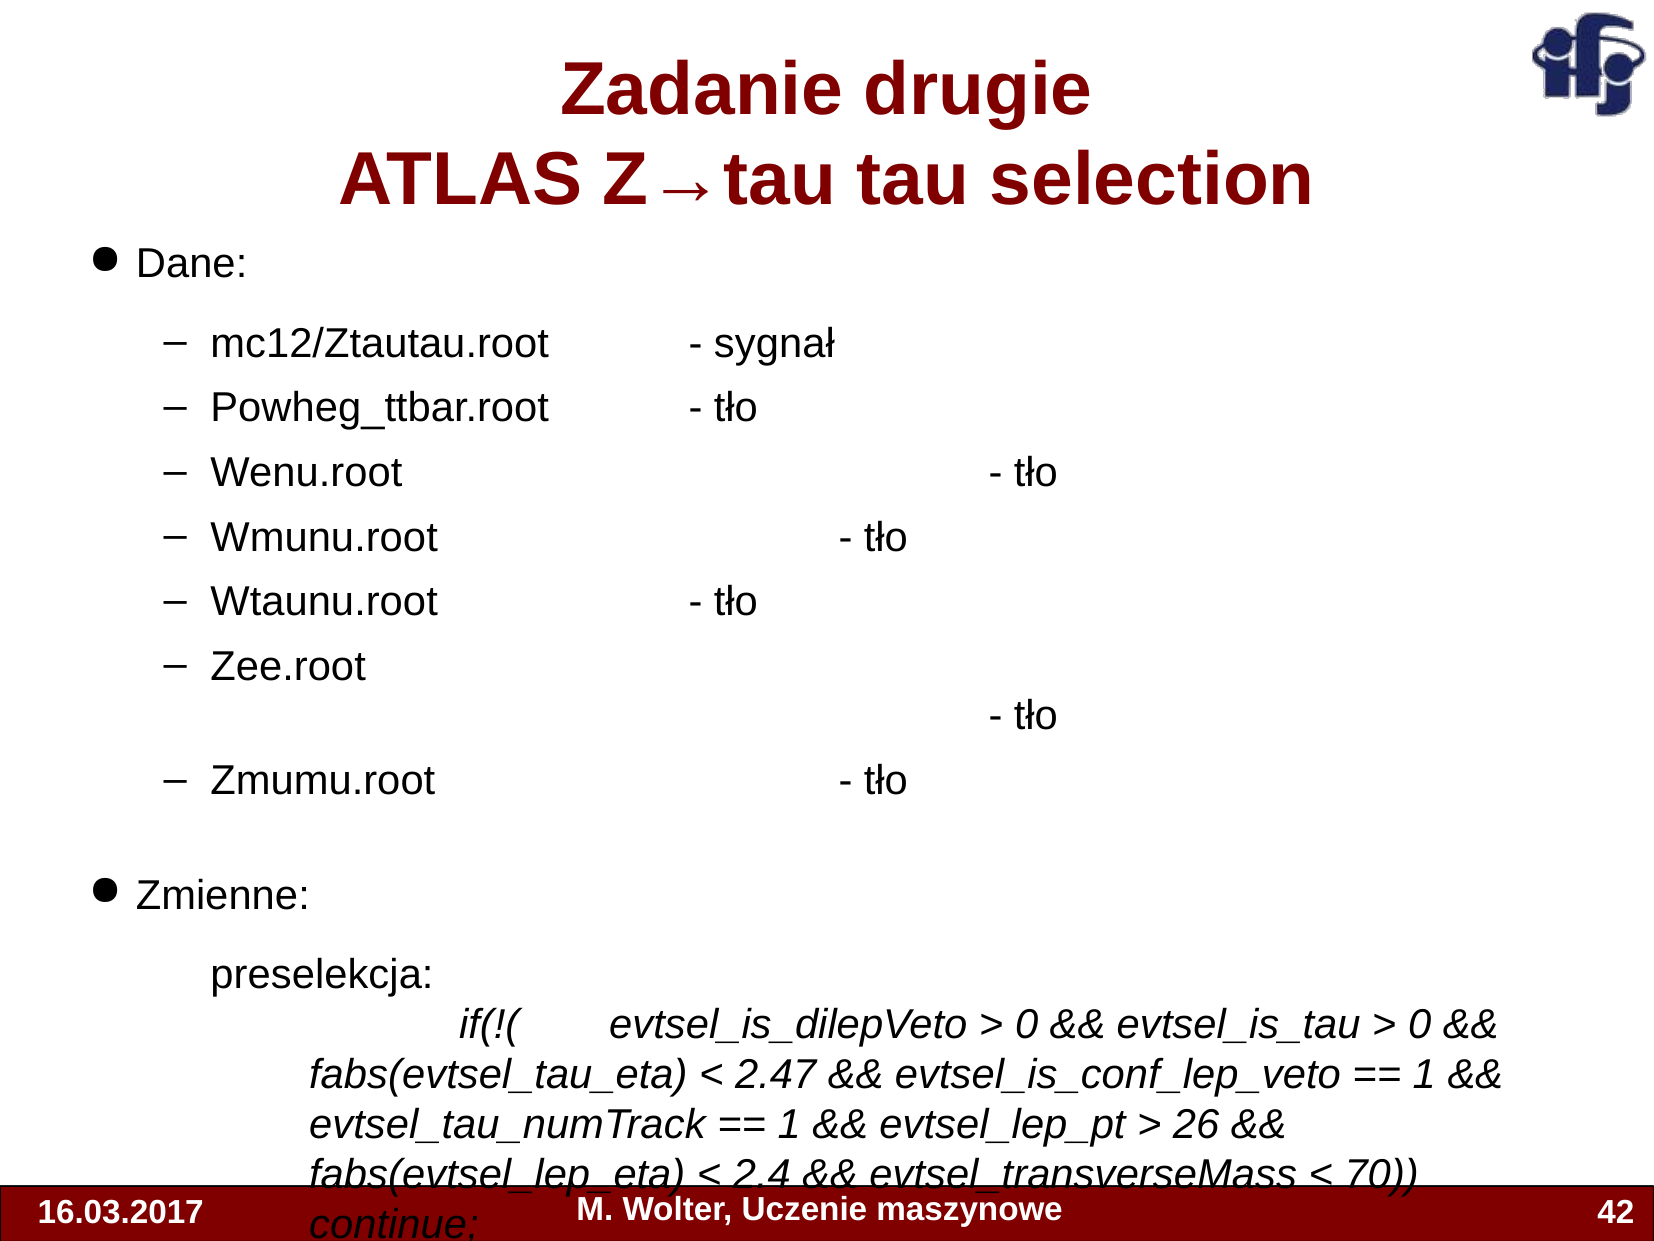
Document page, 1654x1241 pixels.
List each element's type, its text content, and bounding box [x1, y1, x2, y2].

list Dane: mc12/Ztautau.root - sygnał Powheg_ttbar.root - tło Wenu.root - tło Wmunu.root - tło Wtaunu.root - tło Zee.root - tło Zmumu.root - tło Zmienne: preselekcja: if(!( evtsel_is_dilepVeto > 0 && evtsel_is_tau > 0 && fabs(evtsel_tau_eta) < 2.47 && evtsel_is_conf_lep_veto == 1 && evtsel_tau_numTrack == 1 && evtsel_lep_pt > 26 && fabs(evtsel_lep_eta) < 2.4 && evtsel_transverseMass < 70)) continue; if (!( evtsel_is_oppositeSign>0 && evtsel_is_mu>0 && evtsel_is_isoLep>0 )) continue; [88, 236, 1577, 1152]
title Zadanie drugie ATLAS Z→tau tau selection [82, 25, 1571, 233]
picture [1525, 0, 1654, 129]
